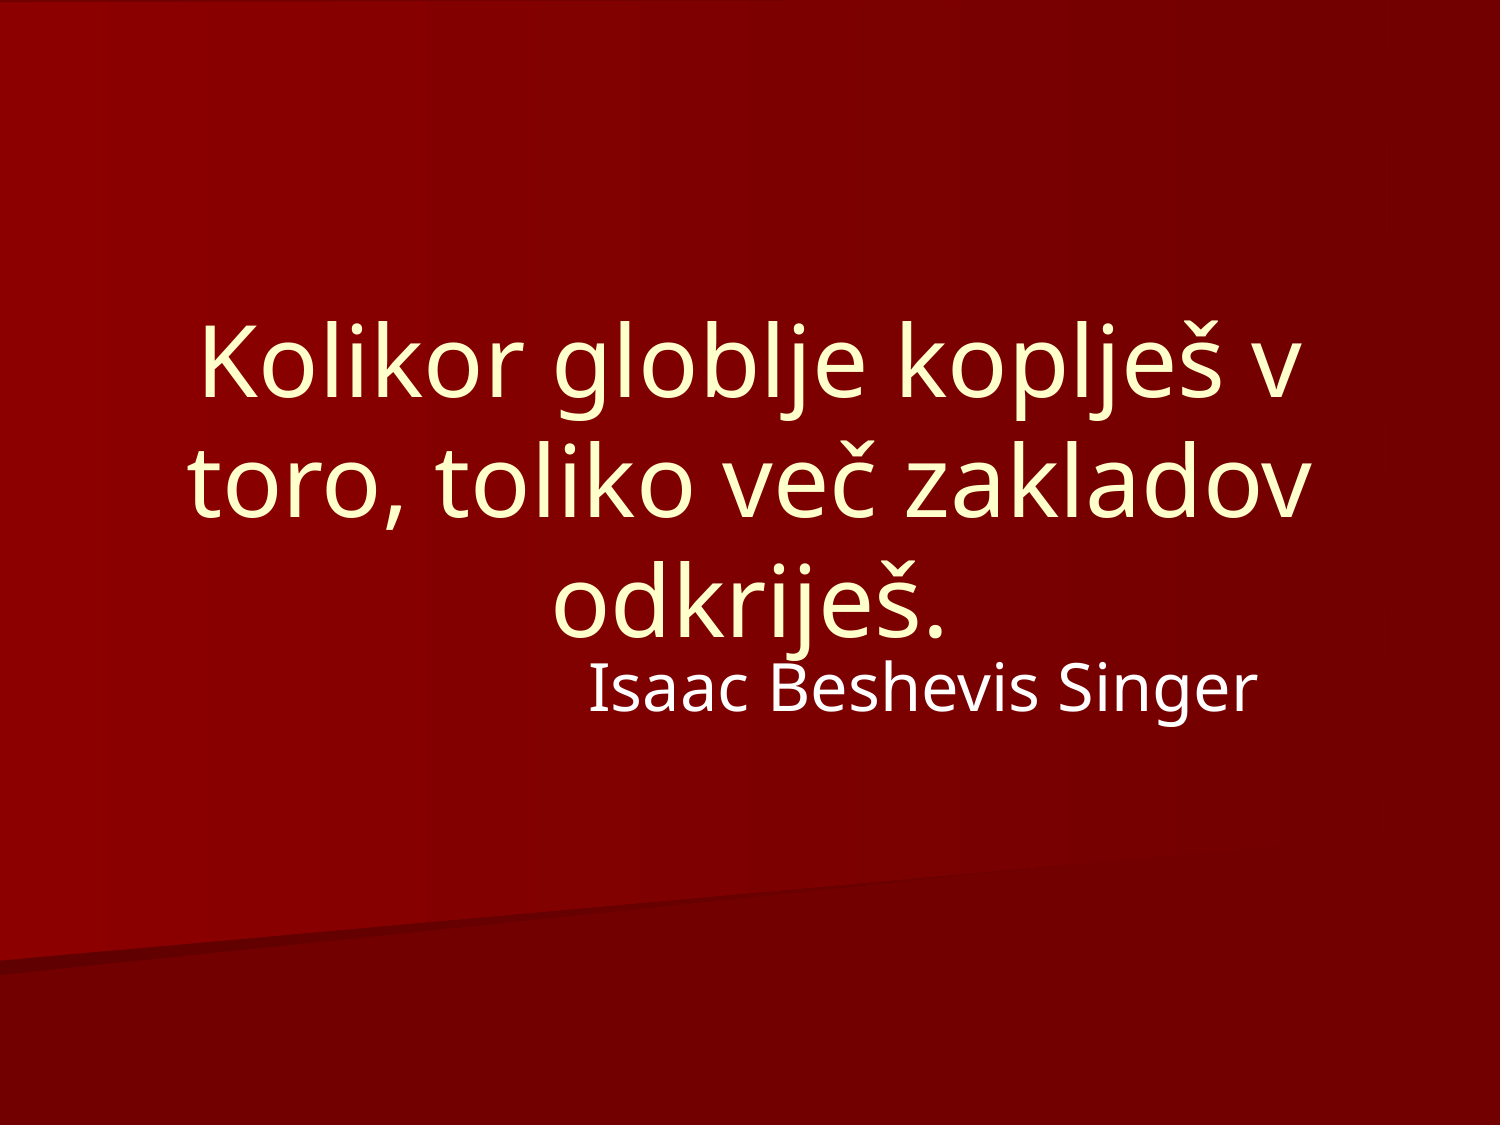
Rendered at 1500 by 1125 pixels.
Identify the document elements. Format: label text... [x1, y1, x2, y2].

title Kolikor globlje koplješ v toro, toliko več zakladov odkriješ. [112, 290, 1388, 575]
subtitle Isaac Beshevis Singer [225, 637, 1275, 925]
